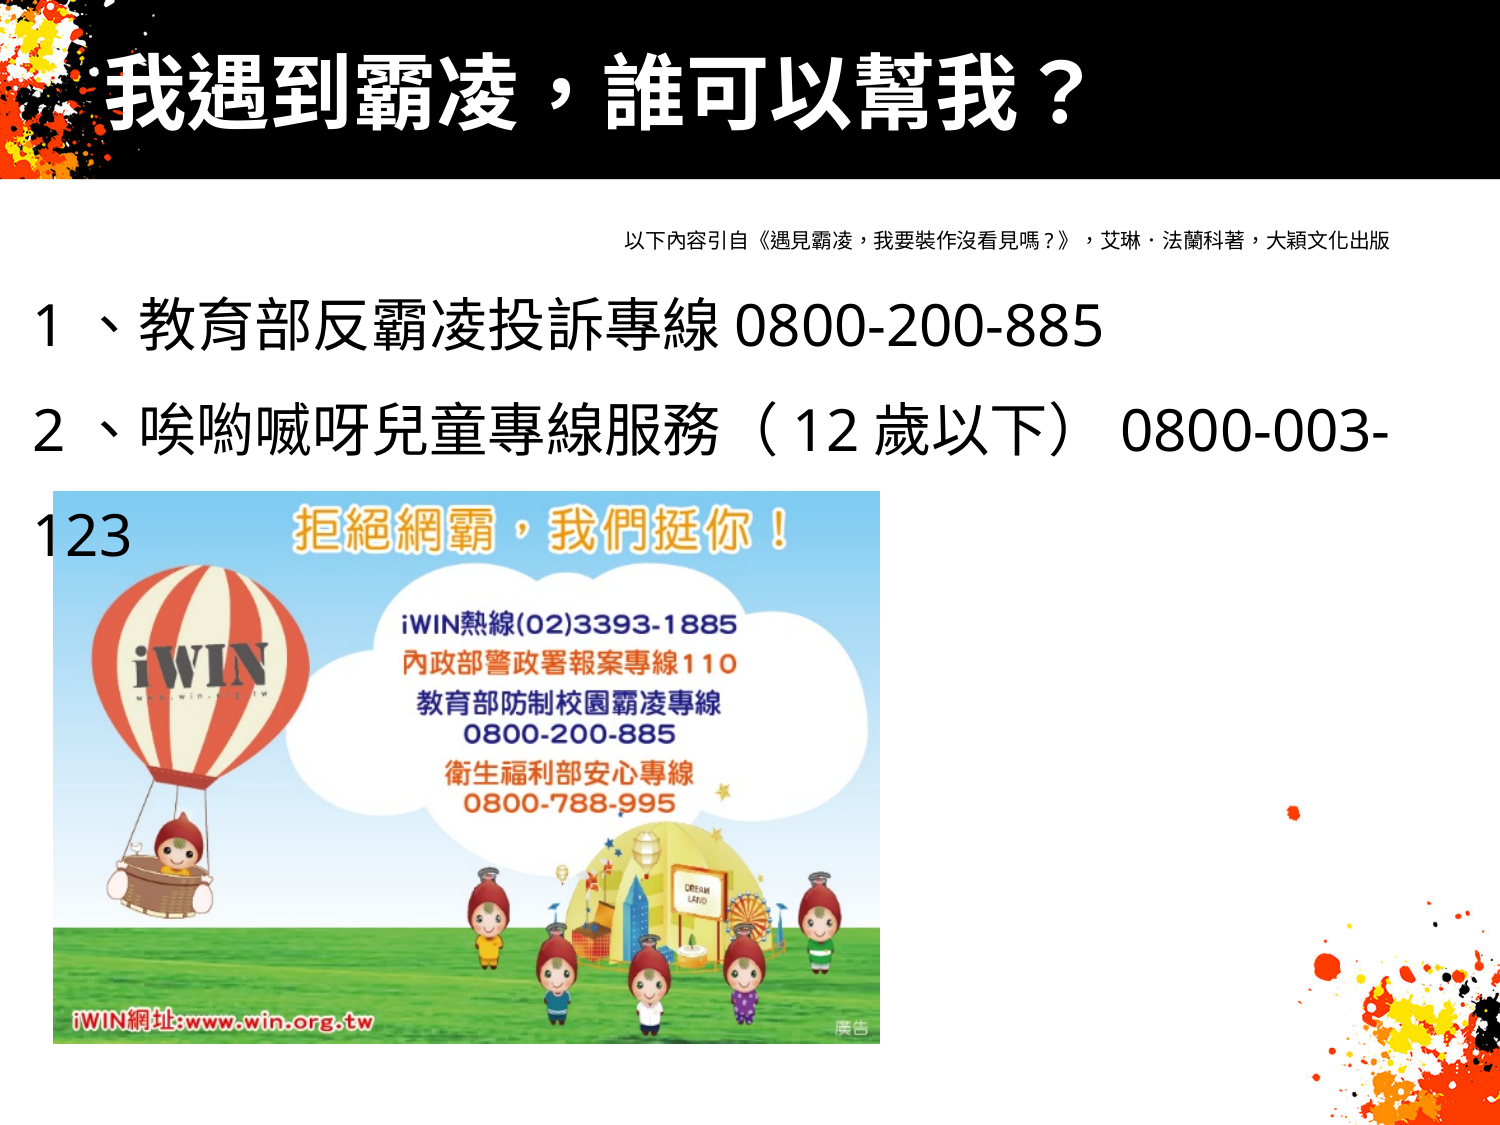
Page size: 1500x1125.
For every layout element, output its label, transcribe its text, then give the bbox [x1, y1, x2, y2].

text_box 以下內容引自《遇見霸凌，我要裝作沒看見嗎?》，艾琳．法蘭科著，大穎文化出版 1、教育部反霸凌投訴專線0800-200-885 2、唉喲喴呀兒童專線服務（12歲以下）0800-003-123 [17, 208, 1483, 474]
title 我遇到霸凌，誰可以幫我？ [88, 2, 1500, 179]
picture [53, 491, 880, 1044]
